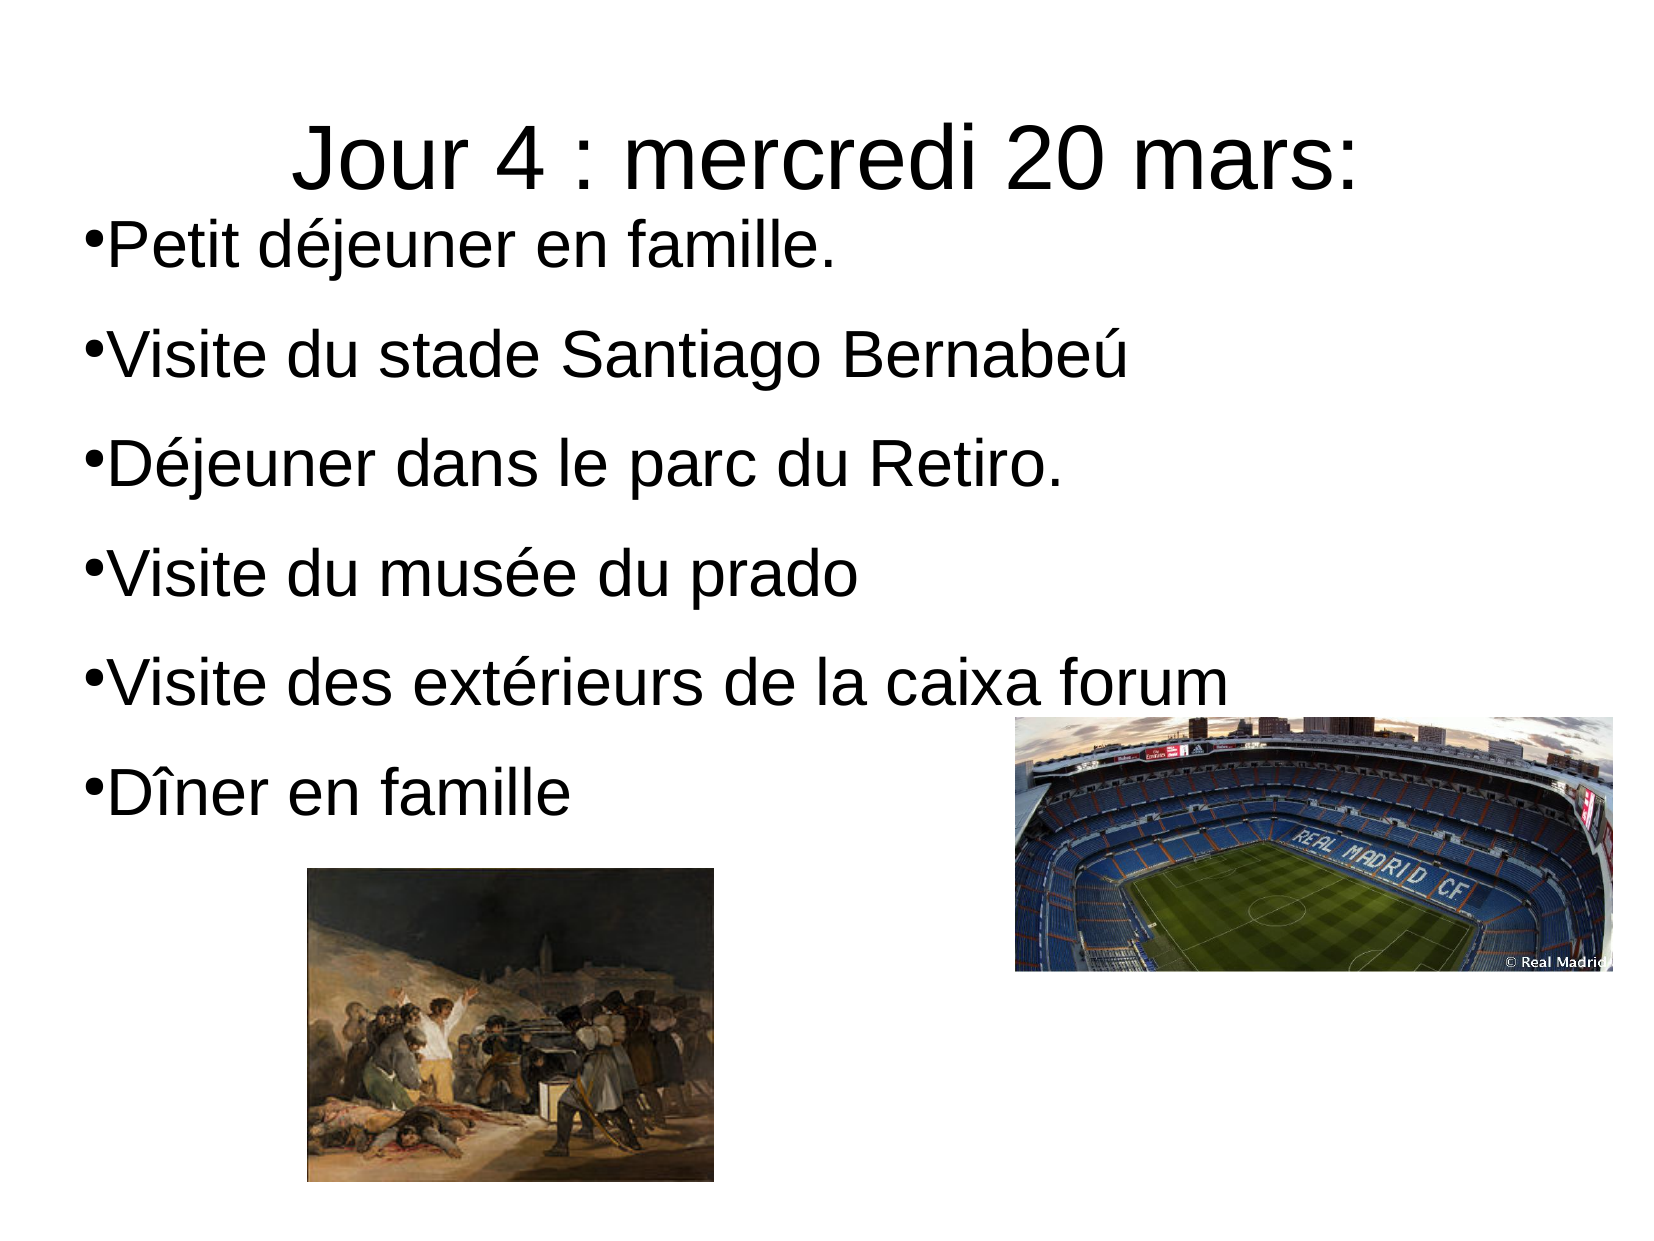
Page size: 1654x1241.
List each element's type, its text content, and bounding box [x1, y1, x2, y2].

picture [1015, 717, 1613, 972]
picture [307, 868, 714, 1182]
list Petit déjeuner en famille. Visite du stade Santiago Bernabeú Déjeuner dans le parc du Retiro. Visite du musée du prado Visite des extérieurs de la caixa forum Dîner en famille [82, 200, 1571, 921]
title Jour 4 : mercredi 20 mars: [82, 49, 1571, 200]
